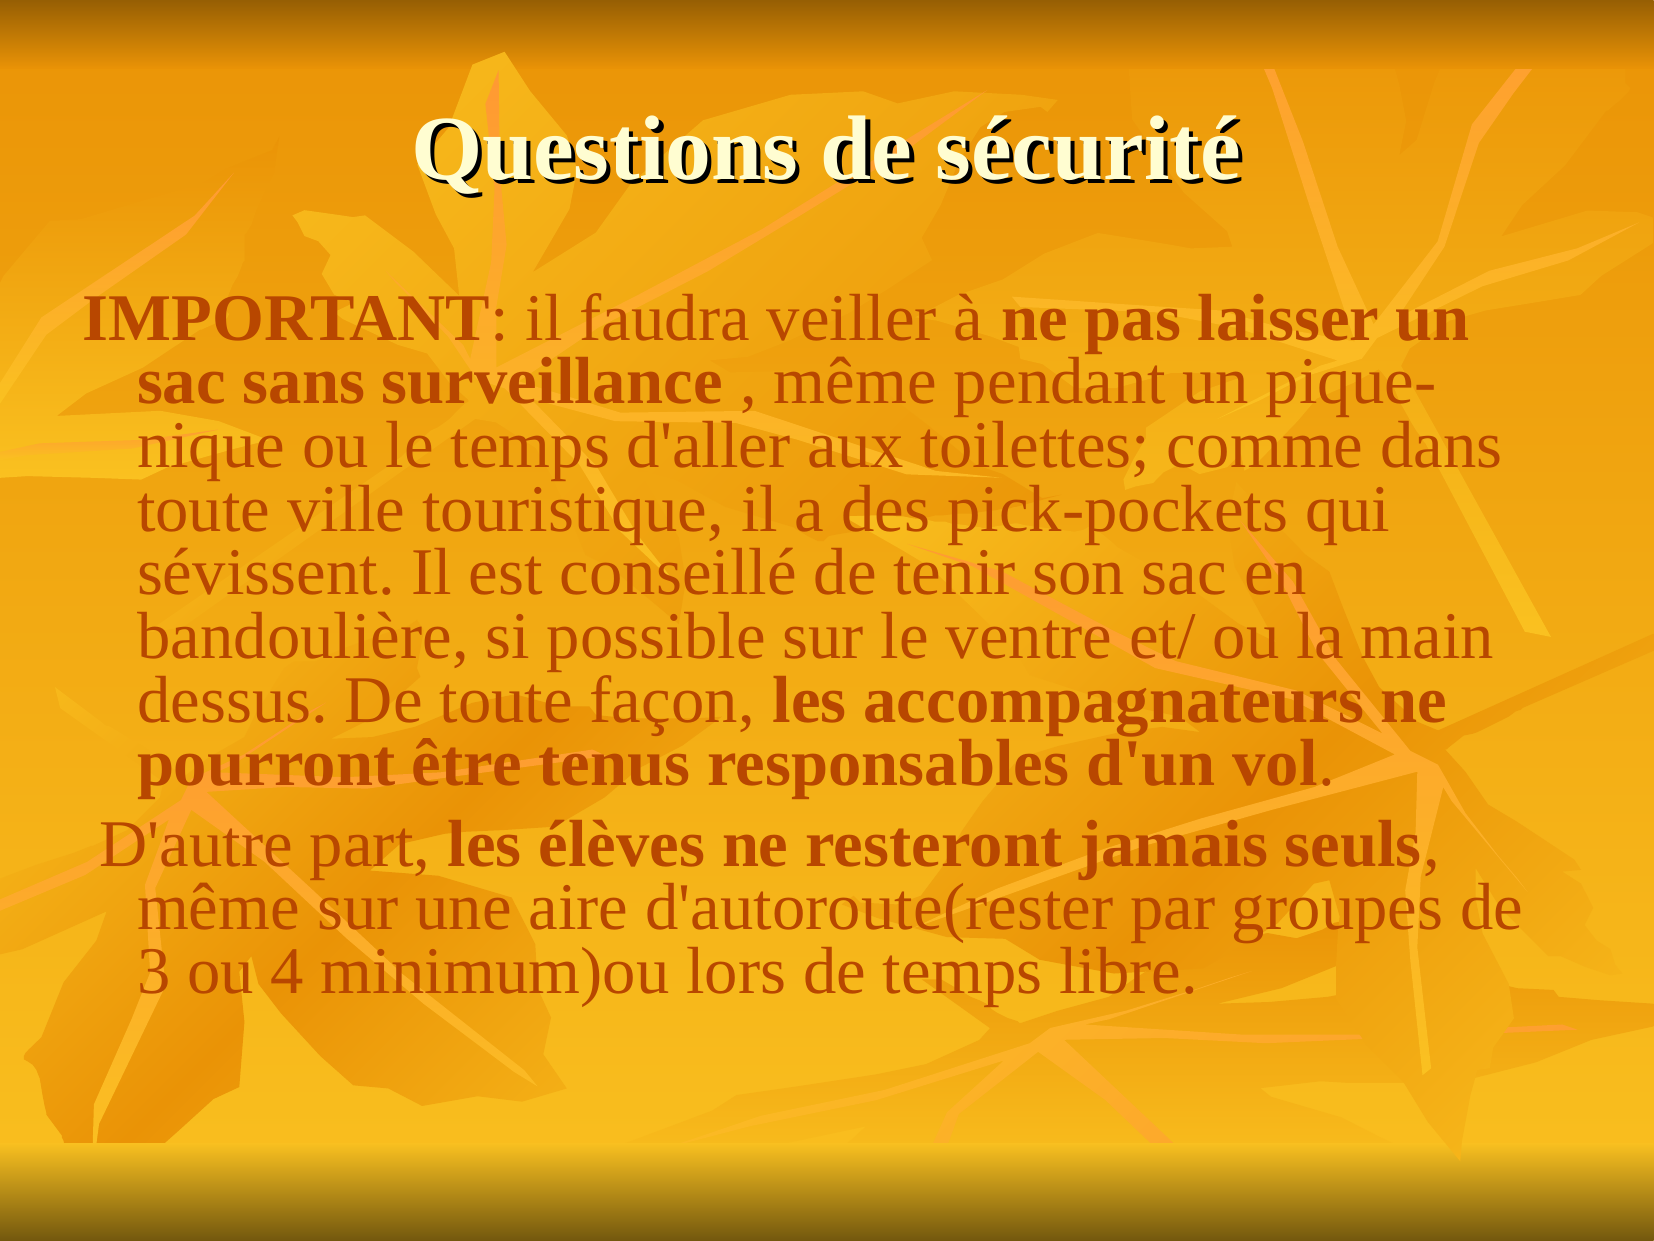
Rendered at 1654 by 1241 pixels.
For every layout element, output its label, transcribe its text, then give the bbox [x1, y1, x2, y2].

title Questions de sécurité [82, 31, 1571, 276]
text_box IMPORTANT: il faudra veiller à ne pas laisser un sac sans surveillance , même pendant un pique-nique ou le temps d'aller aux toilettes; comme dans toute ville touristique, il a des pick-pockets qui sévissent. Il est conseillé de tenir son sac en bandoulière, si possible sur le ventre et/ ou la main dessus. De toute façon, les accompagnateurs ne pourront être tenus responsables d'un vol. D'autre part, les élèves ne resteront jamais seuls, même sur une aire d'autoroute(rester par groupes de 3 ou 4 minimum)ou lors de temps libre. [82, 289, 1571, 1093]
